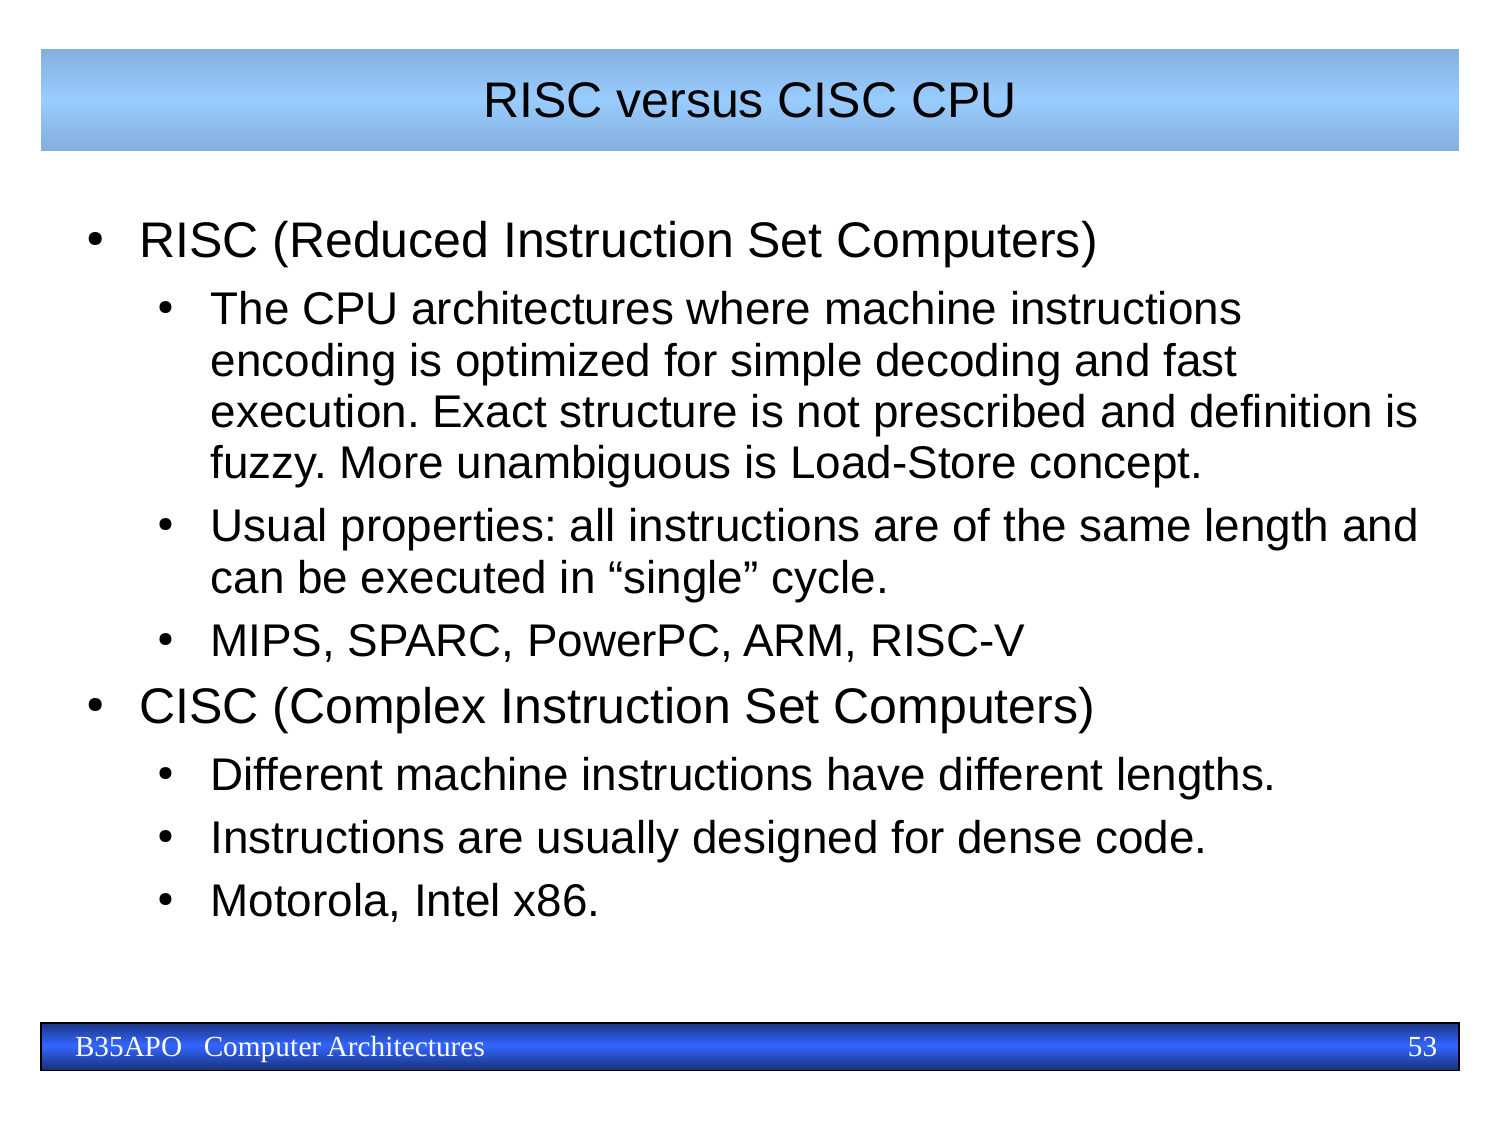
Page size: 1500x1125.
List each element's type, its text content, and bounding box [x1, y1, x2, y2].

list RISC (Reduced Instruction Set Computers) The CPU architectures where machine instructions encoding is optimized for simple decoding and fast execution. Exact structure is not prescribed and definition is fuzzy. More unambiguous is Load-Store concept. Usual properties: all instructions are of the same length and can be executed in “single” cycle. MIPS, SPARC, PowerPC, ARM, RISC-V CISC (Complex Instruction Set Computers) Different machine instructions have different lengths. Instructions are usually designed for dense code. Motorola, Intel x86. [68, 212, 1432, 955]
title RISC versus CISC CPU [41, 49, 1459, 151]
